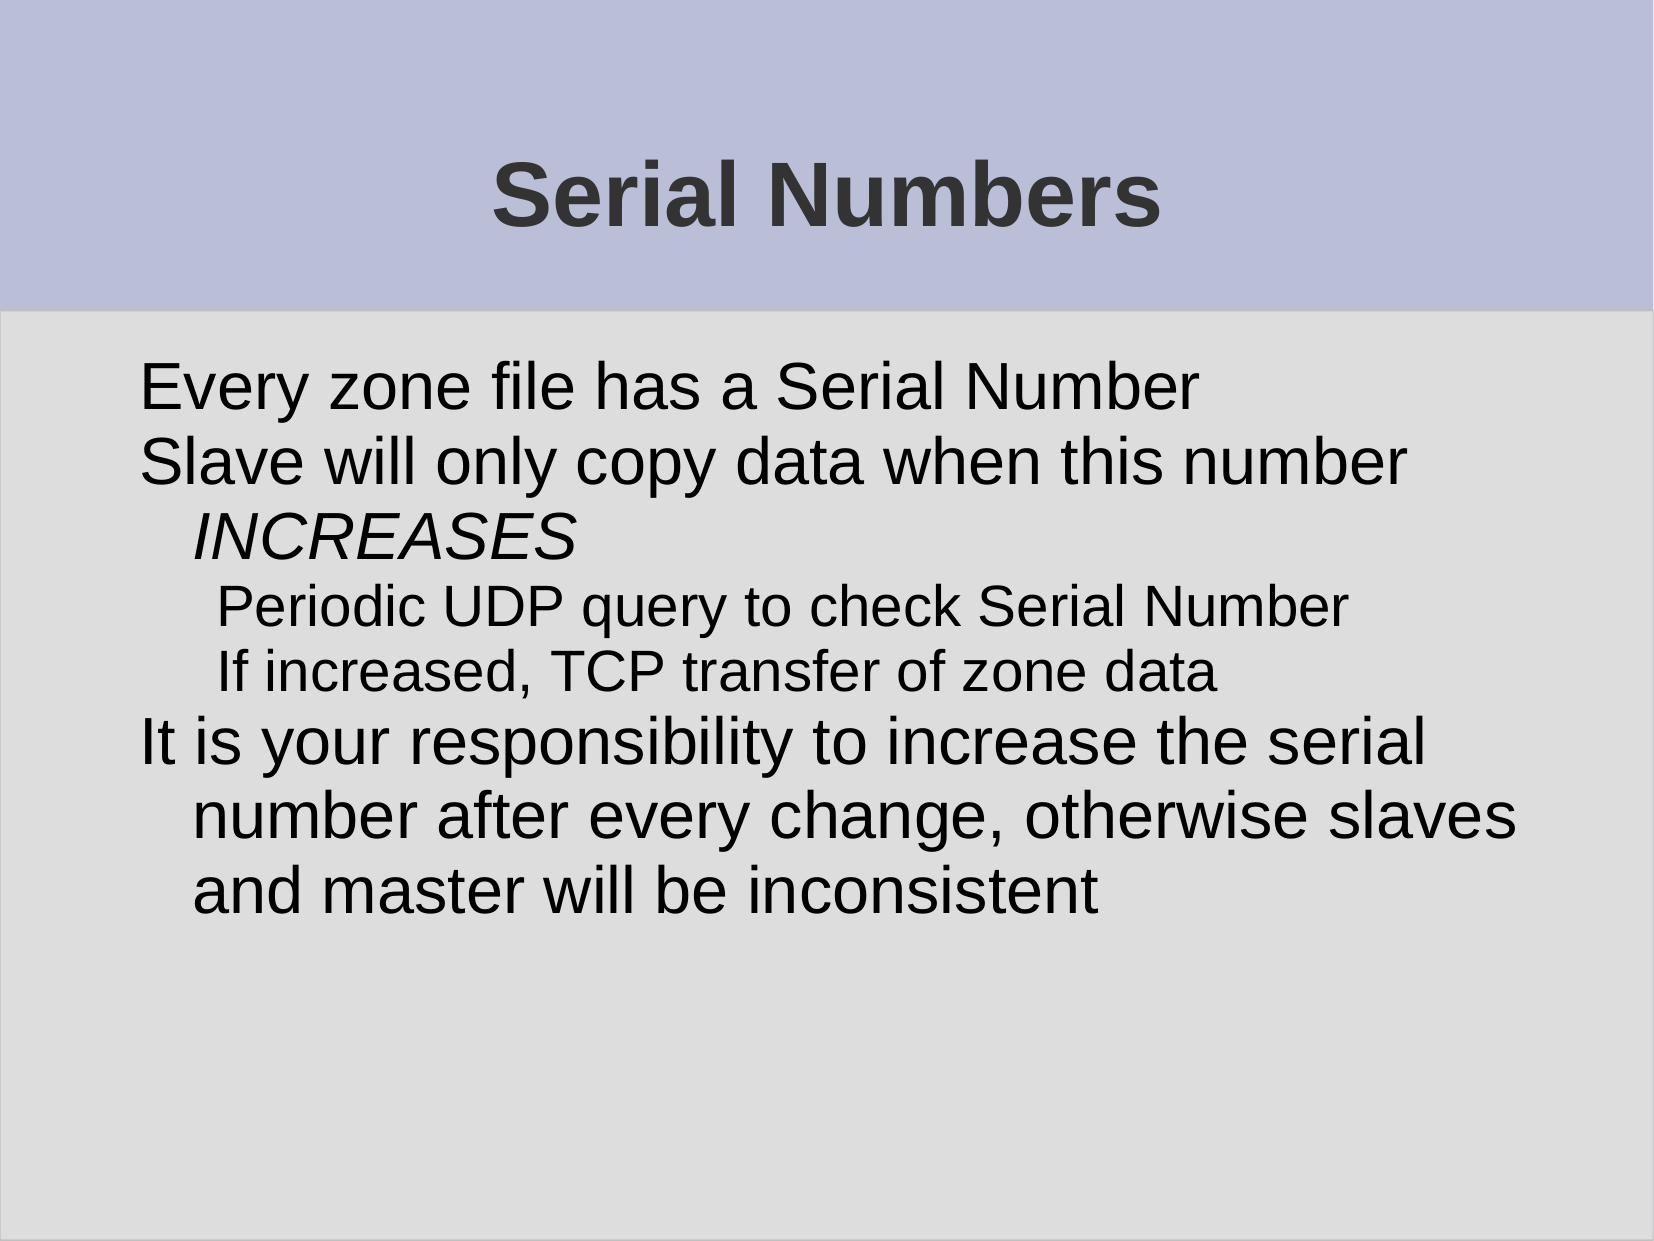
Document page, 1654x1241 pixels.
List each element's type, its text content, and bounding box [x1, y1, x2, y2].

title Serial Numbers [121, 91, 1534, 299]
list Every zone file has a Serial Number Slave will only copy data when this number INCREASES Periodic UDP query to check Serial Number If increased, TCP transfer of zone data It is your responsibility to increase the serial number after every change, otherwise slaves and master will be inconsistent [121, 344, 1534, 1127]
